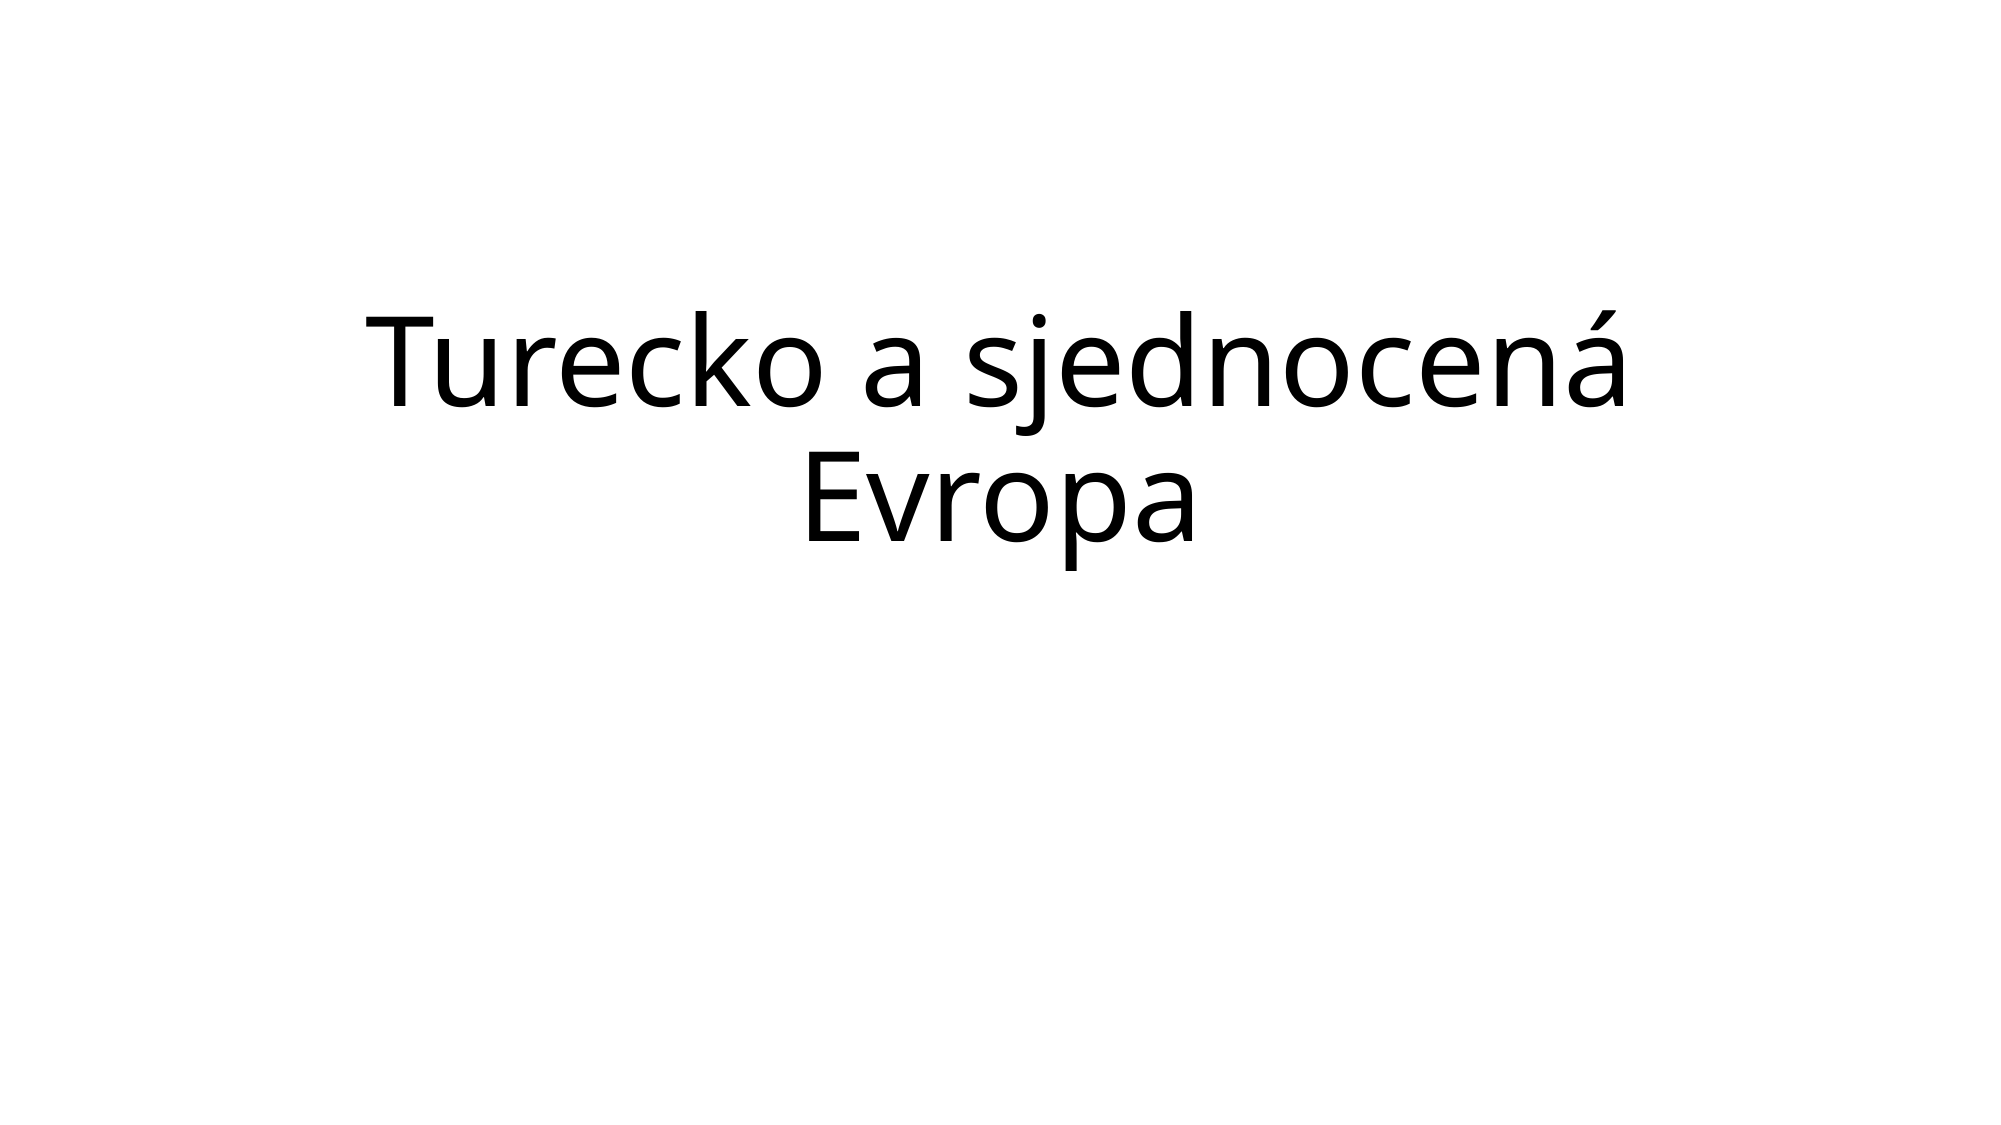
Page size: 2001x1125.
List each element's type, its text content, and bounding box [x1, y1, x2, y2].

title Turecko a sjednocená Evropa [249, 184, 1750, 576]
